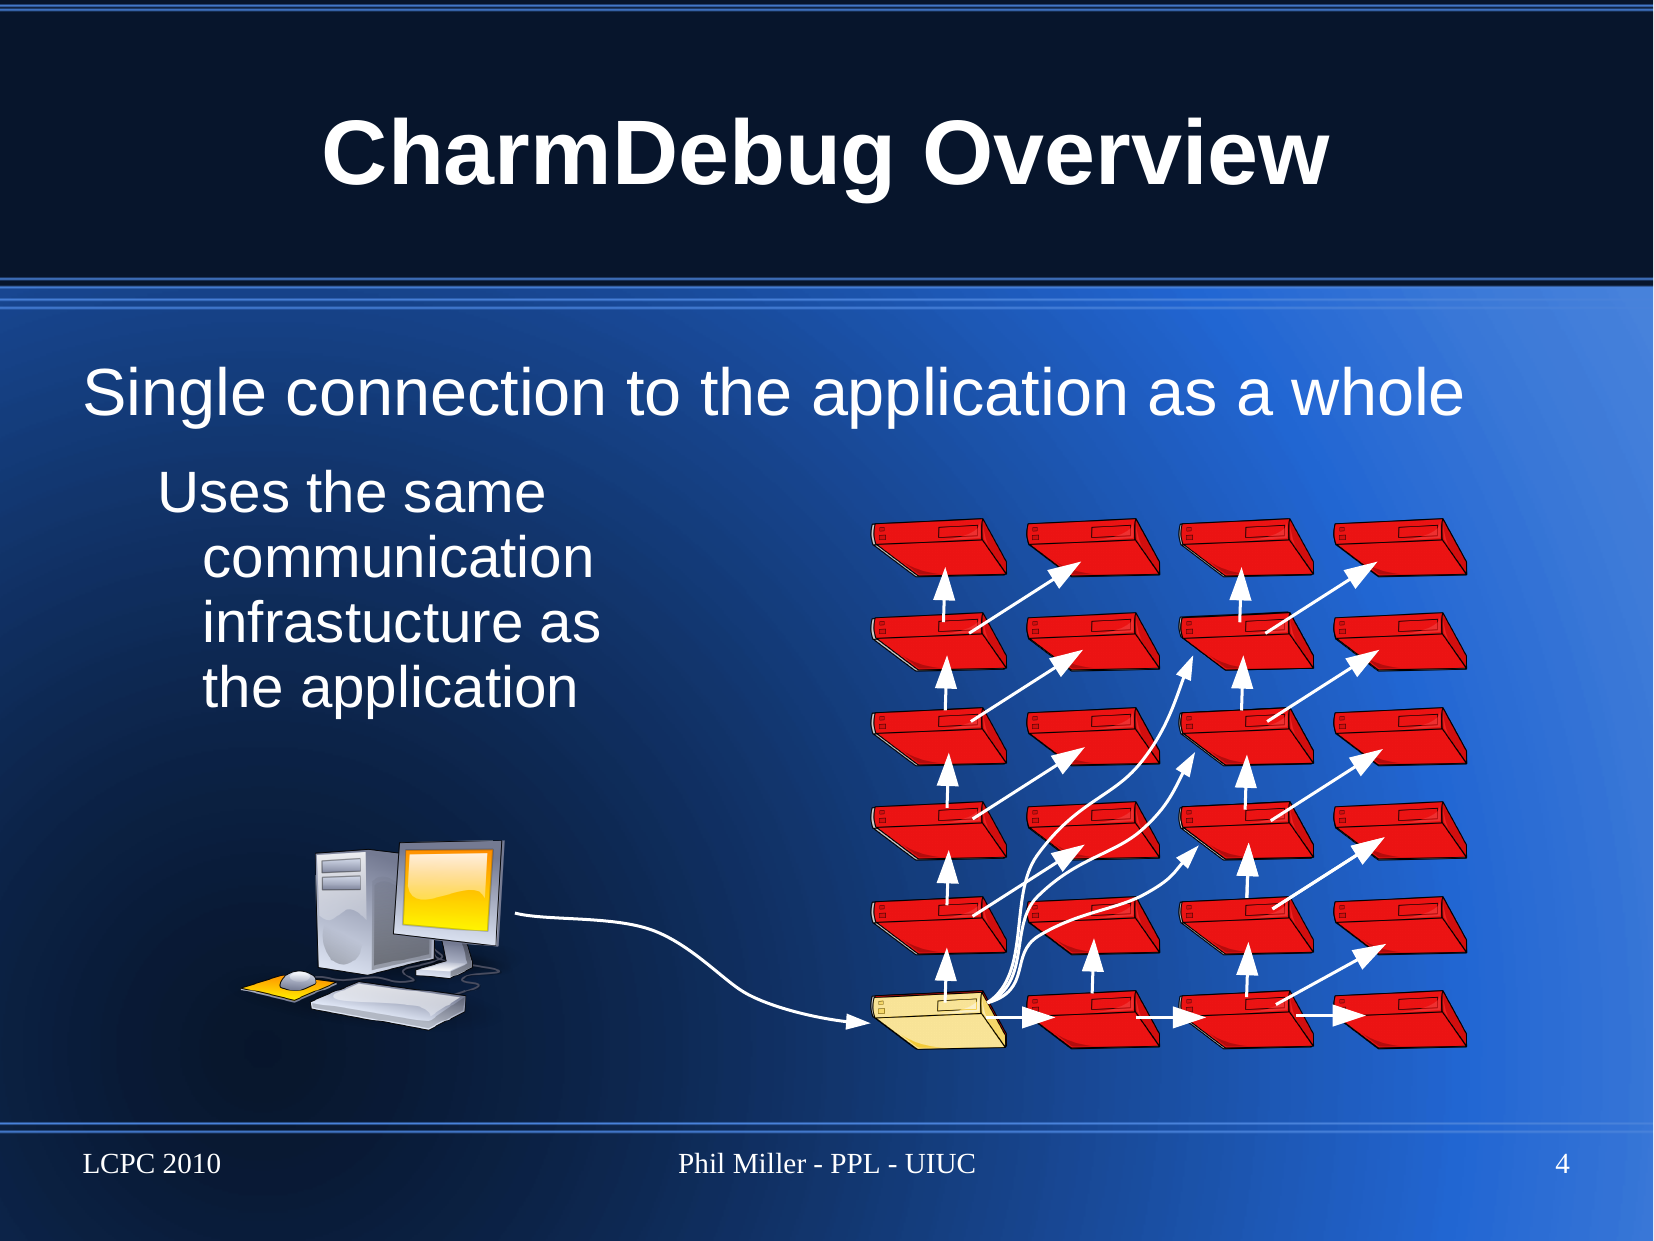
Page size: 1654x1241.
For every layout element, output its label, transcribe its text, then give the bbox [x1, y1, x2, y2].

picture [0, 0, 1654, 1241]
list Single connection to the application as a whole Uses the same communication infrastucture as the application [82, 355, 1571, 1174]
title CharmDebug Overview [82, 56, 1571, 250]
